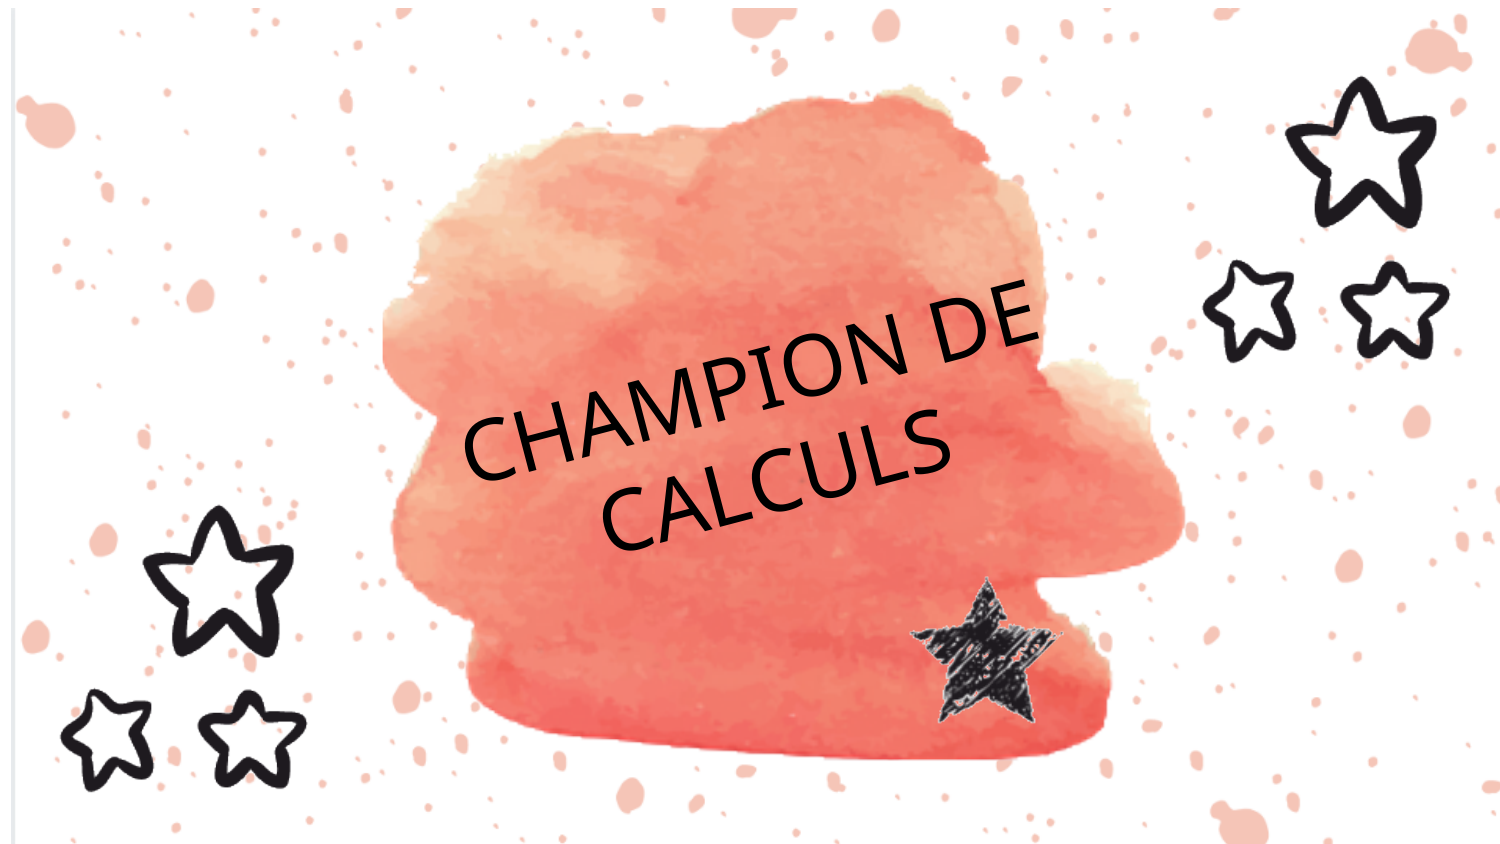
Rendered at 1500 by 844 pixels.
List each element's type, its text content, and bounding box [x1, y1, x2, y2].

picture [8, 8, 1500, 844]
text_box CHAMPION DE CALCULS [417, 232, 1105, 627]
